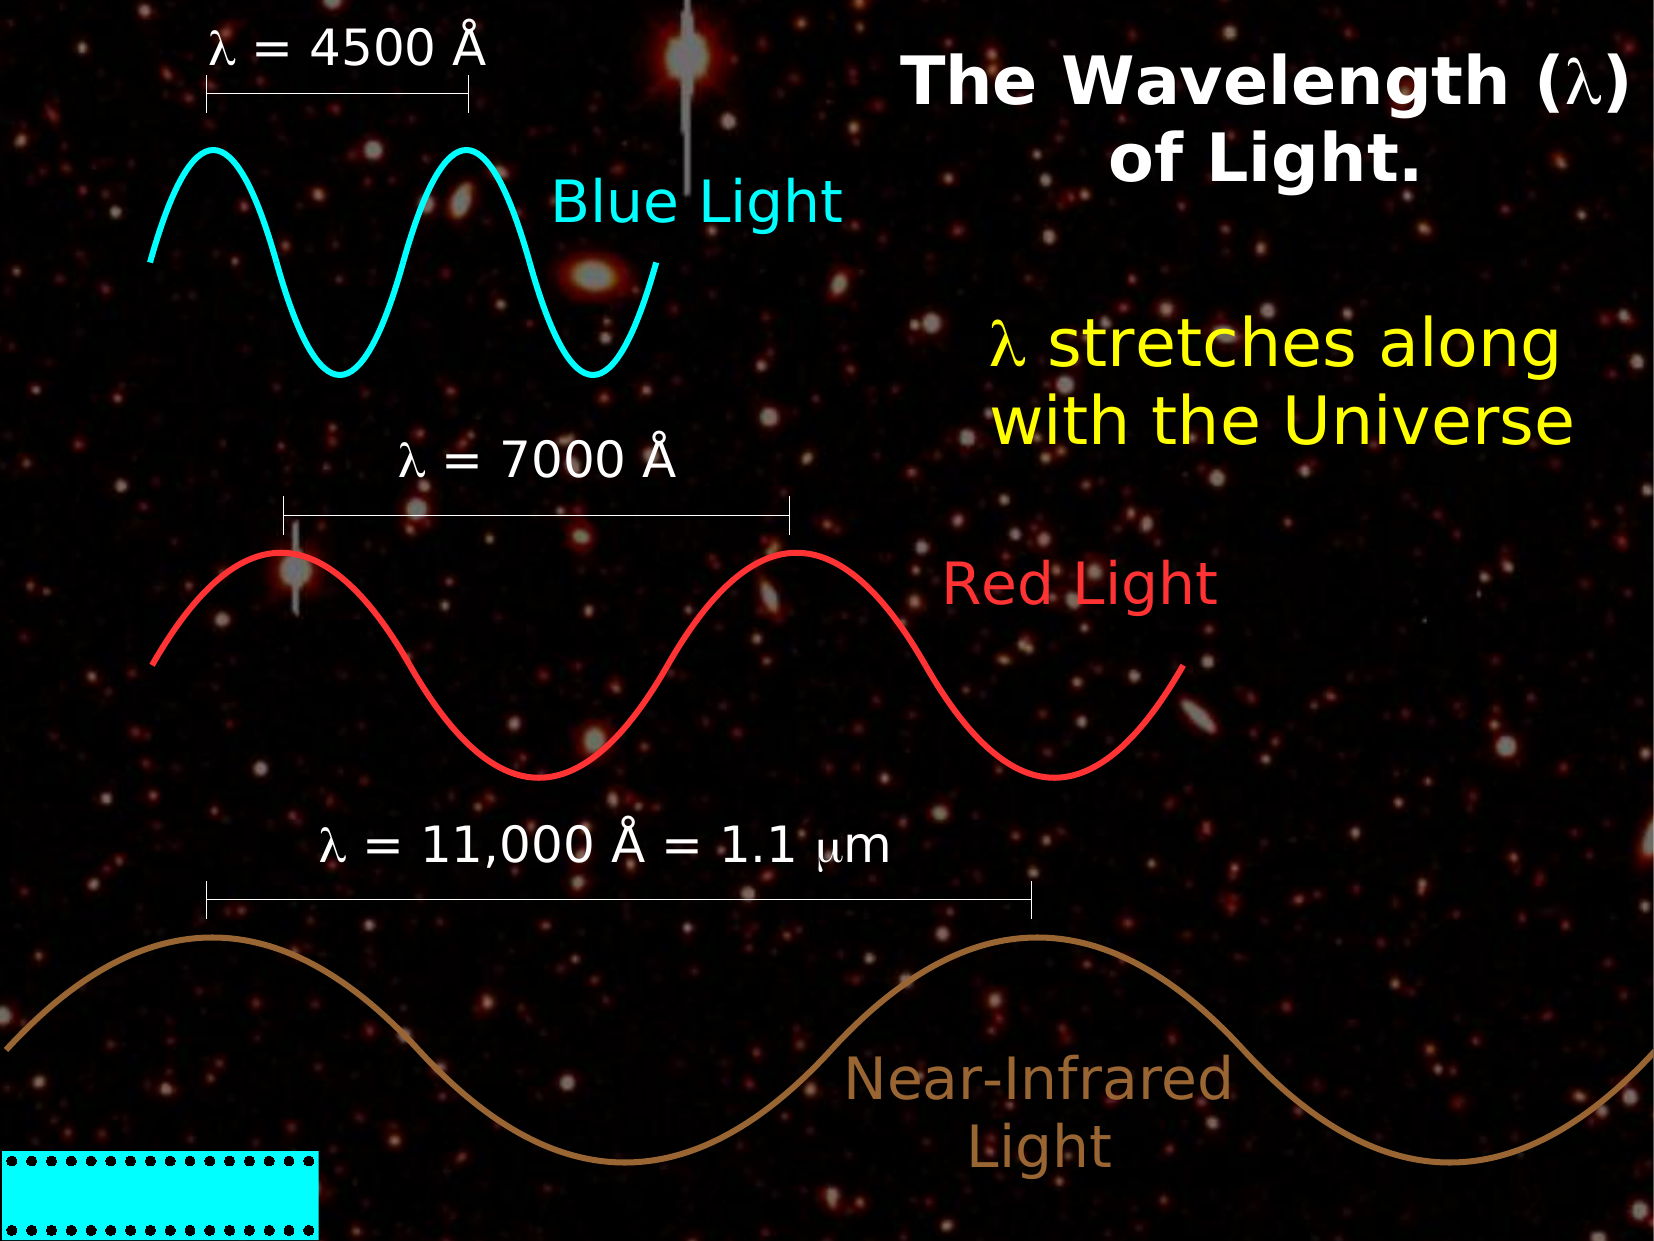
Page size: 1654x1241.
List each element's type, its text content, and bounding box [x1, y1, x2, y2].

text_box [2, 1151, 319, 1241]
text_box l stretches along with the Universe [989, 304, 1577, 470]
text_box Red Light [941, 550, 1219, 618]
text_box l = 4500 Å [208, 18, 488, 85]
text_box Blue Light [550, 168, 844, 237]
text_box The Wavelength (l) of Light. [900, 42, 1634, 208]
text_box l = 11,000 Å = 1.1 mm [318, 815, 893, 882]
picture [0, 0, 1654, 1241]
text_box Near-Infrared Light [843, 1045, 1236, 1182]
text_box l = 7000 Å [398, 431, 678, 497]
